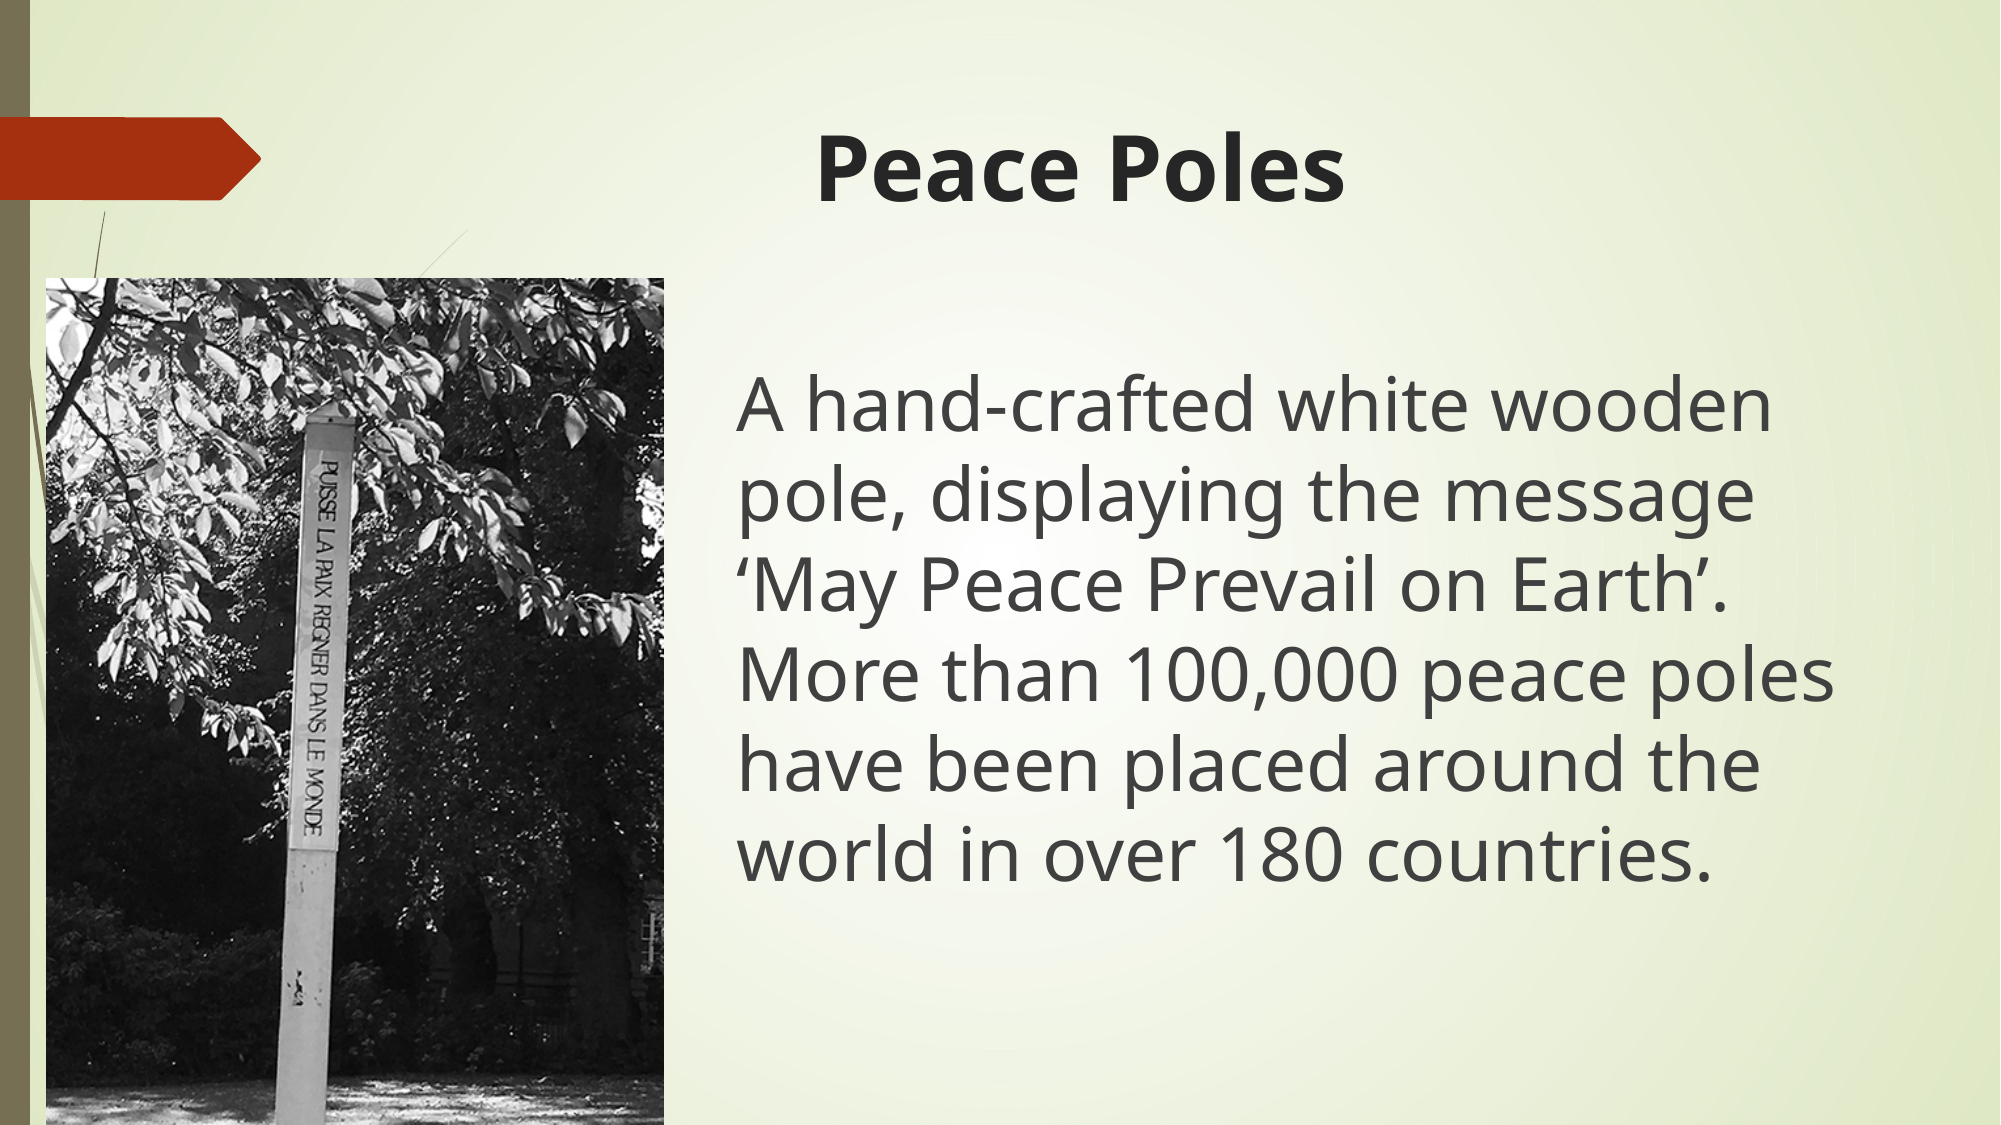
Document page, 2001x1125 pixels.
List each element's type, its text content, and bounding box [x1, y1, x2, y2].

picture [46, 278, 664, 1125]
title Peace Poles [274, 102, 1888, 313]
list A hand-crafted white wooden pole, displaying the message ‘May Peace Prevail on Earth’. More than 100,000 peace poles have been placed around the world in over 180 countries. [721, 348, 1888, 1023]
